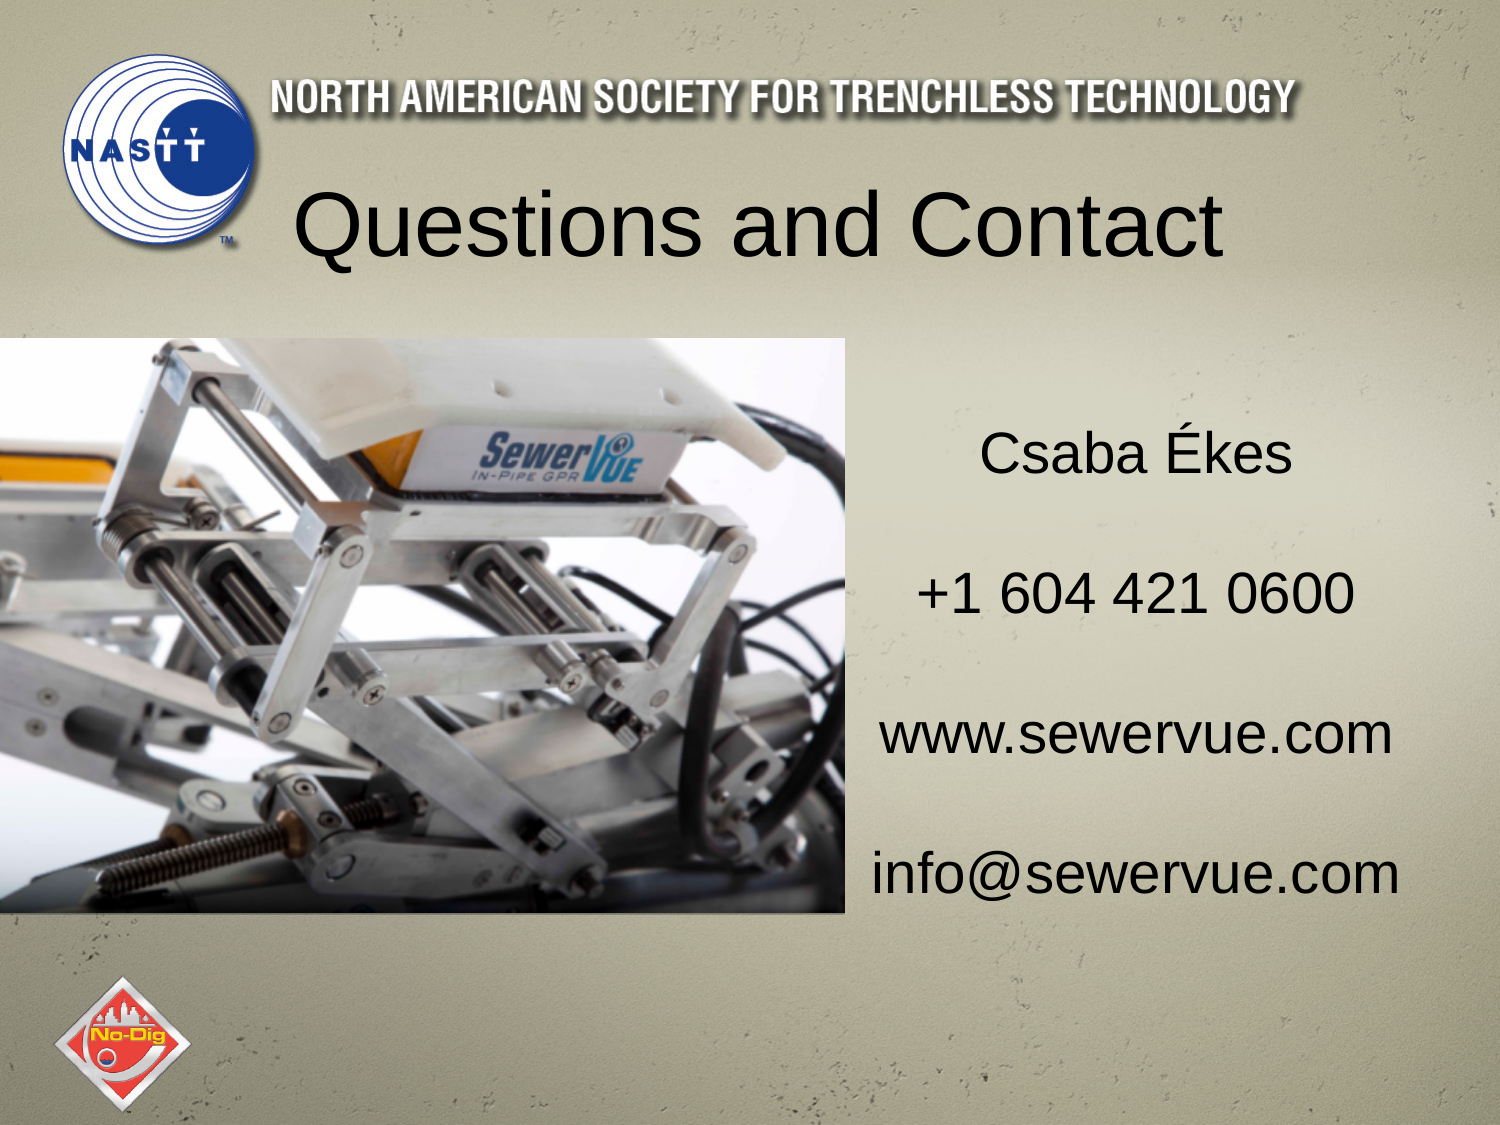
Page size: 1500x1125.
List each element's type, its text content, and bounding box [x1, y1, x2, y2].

picture [0, 0, 1500, 1125]
text_box Questions and Contact [277, 157, 1306, 283]
text_box Csaba Ékes +1 604 421 0600 www.sewervue.com info@sewervue.com [797, 338, 1477, 913]
